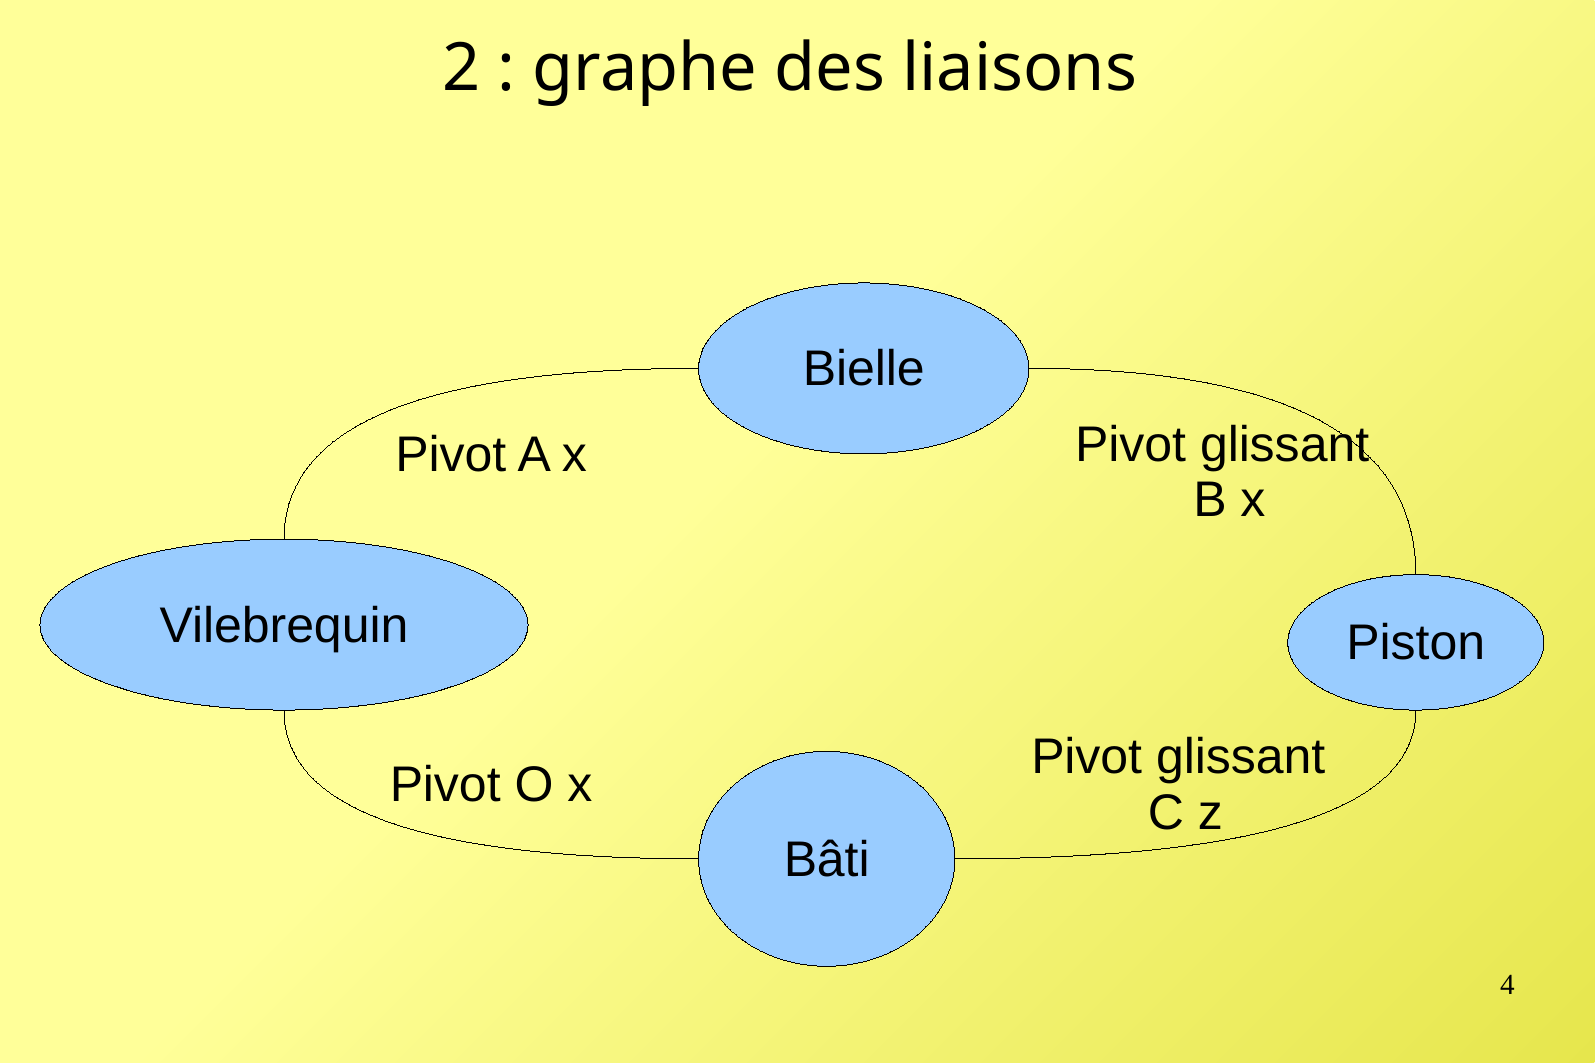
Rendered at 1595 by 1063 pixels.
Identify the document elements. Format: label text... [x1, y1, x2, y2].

text_box Bâti [698, 751, 955, 967]
subtitle 2 : graphe des liaisons [72, 17, 1508, 112]
text_box Piston [1287, 574, 1544, 711]
text_box Bielle [698, 282, 1029, 454]
text_box Vilebrequin [39, 539, 529, 711]
